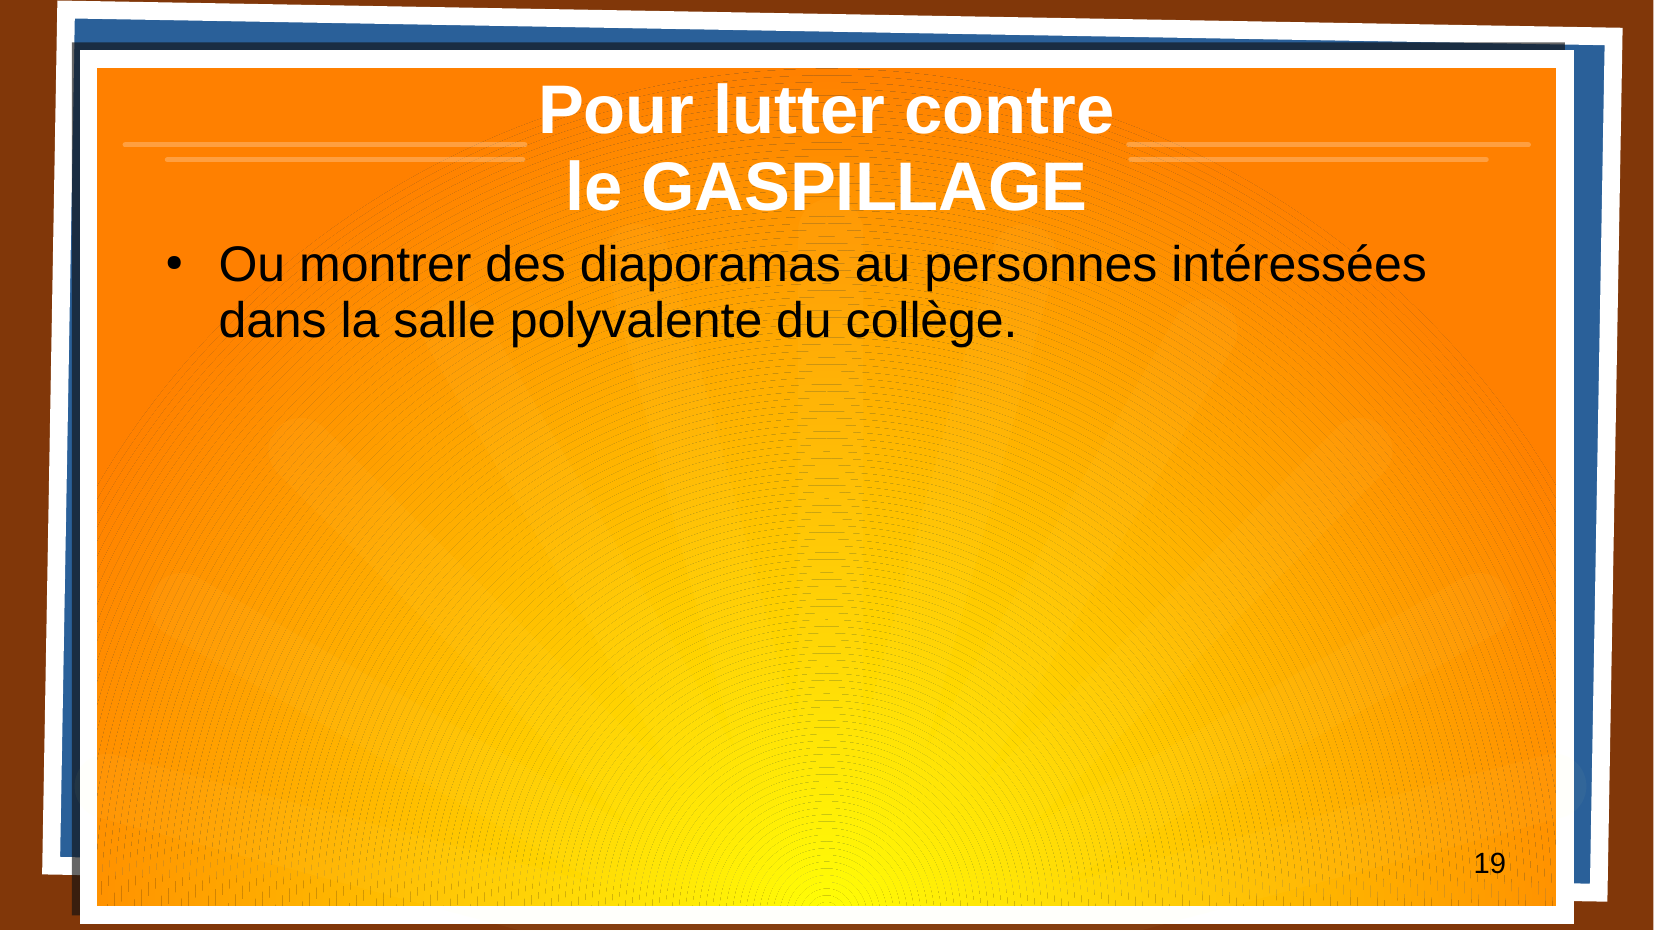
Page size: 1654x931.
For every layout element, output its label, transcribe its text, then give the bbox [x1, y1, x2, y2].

title Pour lutter contre le GASPILLAGE [531, 70, 1123, 225]
list Ou montrer des diaporamas au personnes intéressées dans la salle polyvalente du collège. [147, 236, 1506, 827]
